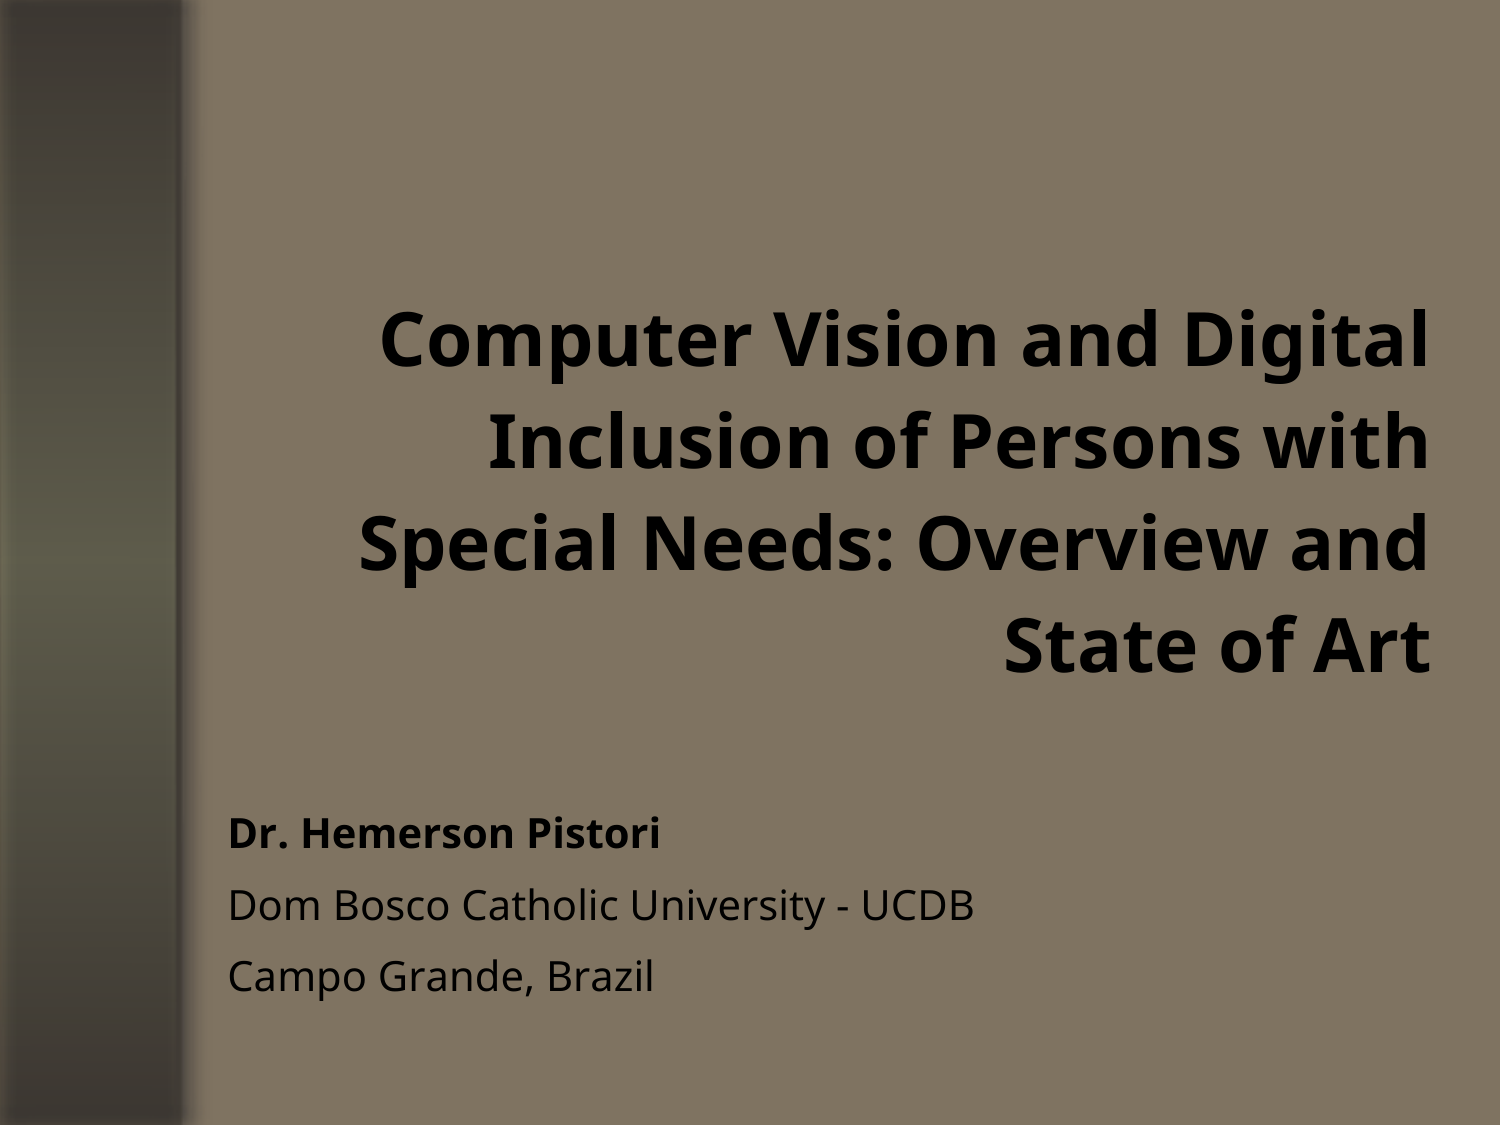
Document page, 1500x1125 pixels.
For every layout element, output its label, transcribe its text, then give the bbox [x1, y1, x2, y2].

picture [0, 0, 1500, 1125]
title Computer Vision and Digital Inclusion of Persons with Special Needs: Overview and State of Art [209, 65, 1447, 916]
subtitle Dr. Hemerson Pistori Dom Bosco Catholic University - UCDB Campo Grande, Brazil [212, 796, 1263, 994]
